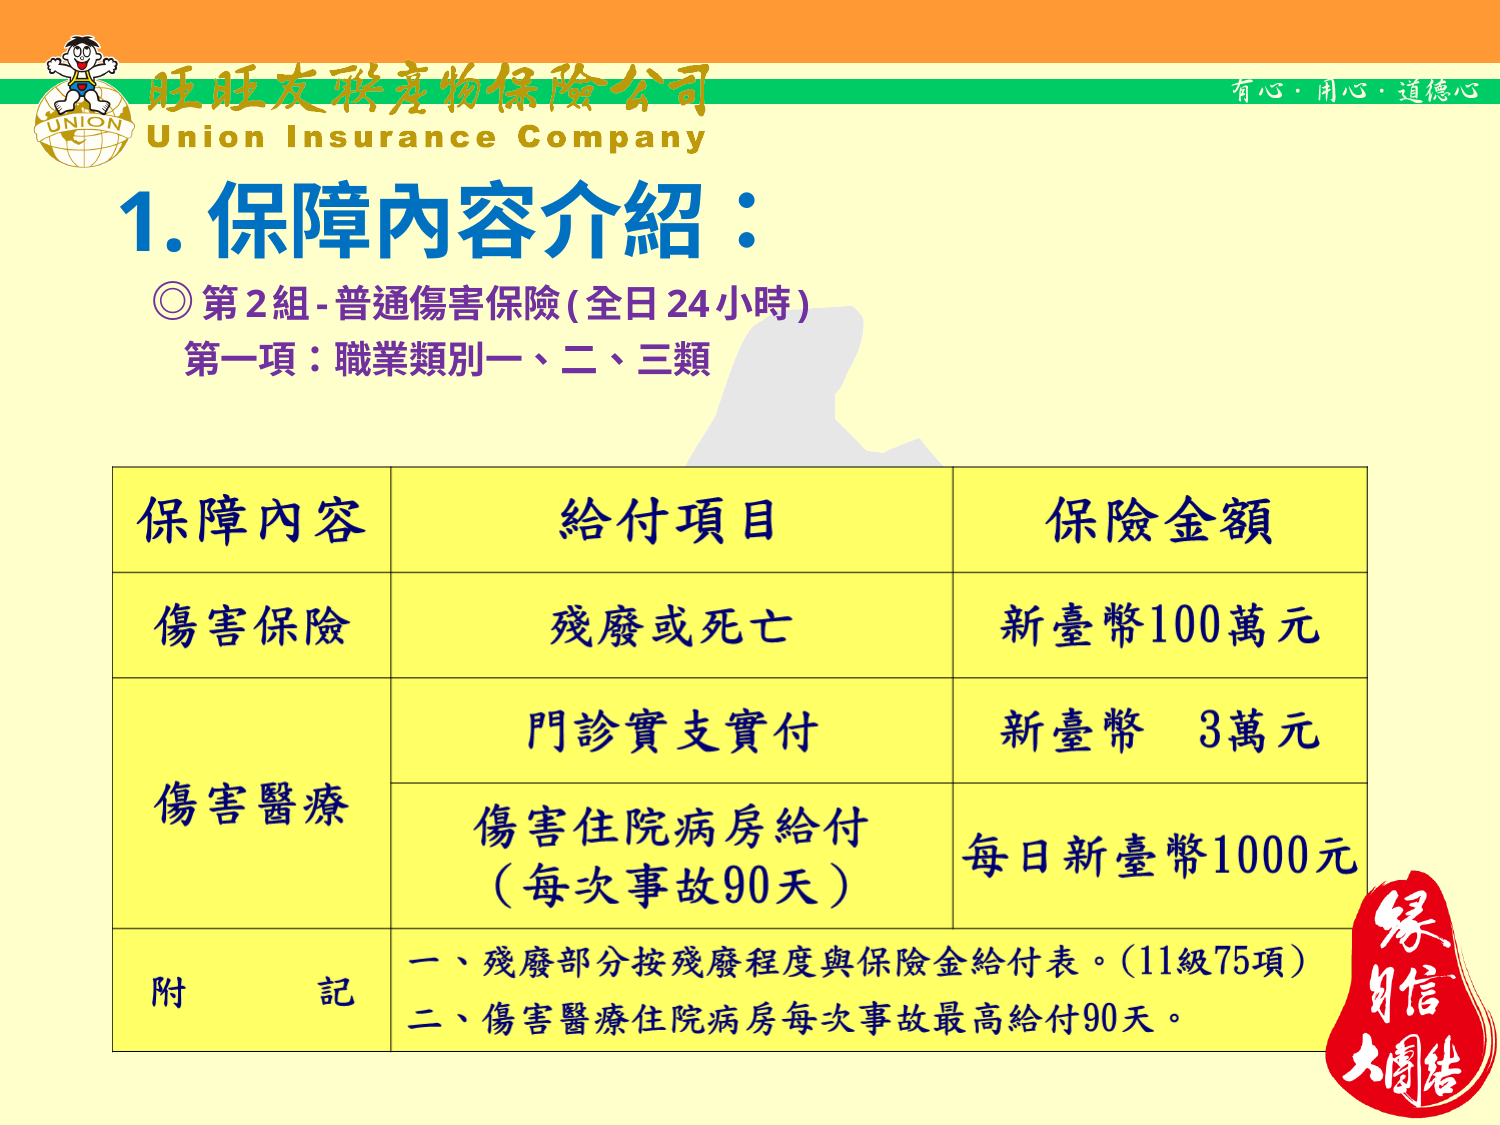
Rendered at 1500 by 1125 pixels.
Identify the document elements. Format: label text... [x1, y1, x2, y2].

list ◎第2組-普通傷害保險(全日24小時) 第一項：職業類別一、二、三類 [100, 267, 1400, 445]
title 1.保障內容介紹： [100, 148, 1376, 267]
picture [112, 467, 1500, 1125]
